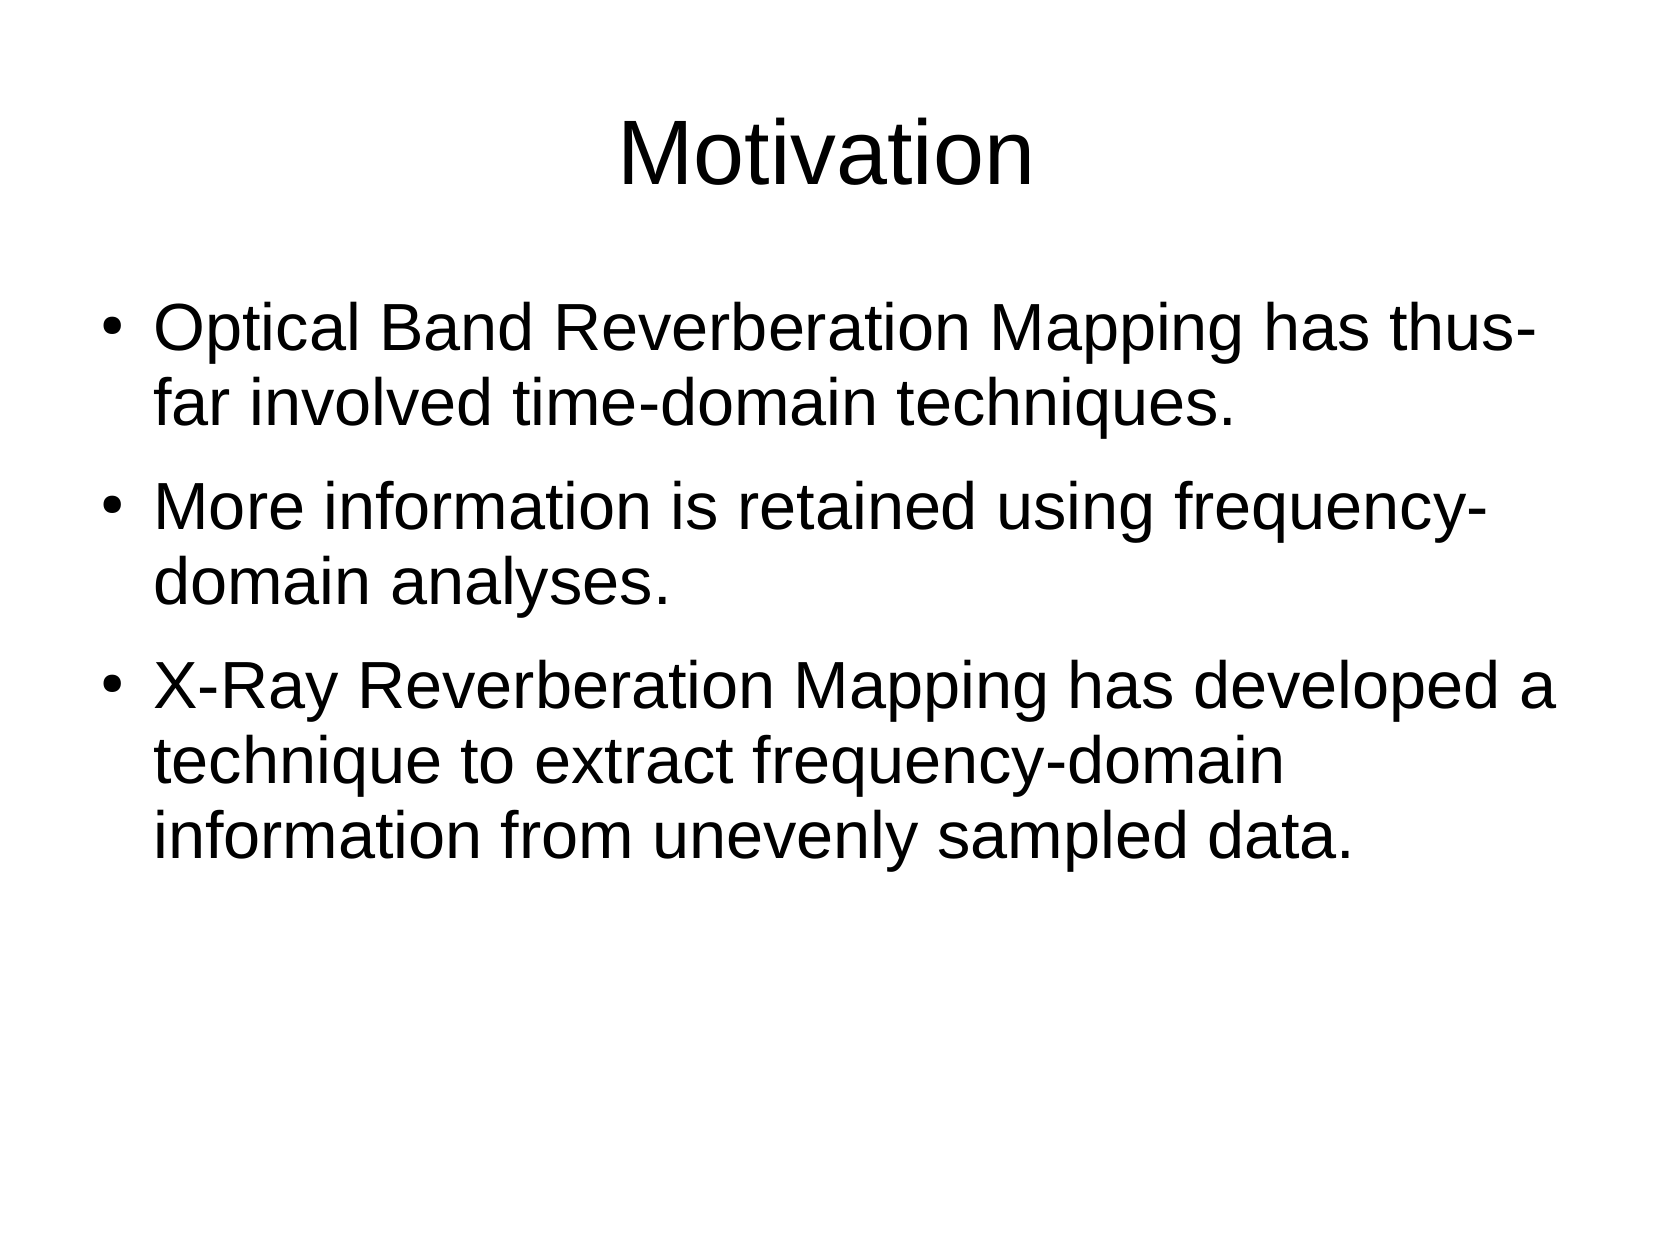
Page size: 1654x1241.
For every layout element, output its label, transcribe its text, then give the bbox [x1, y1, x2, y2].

title Motivation [82, 49, 1571, 257]
list Optical Band Reverberation Mapping has thus-far involved time-domain techniques. More information is retained using frequency-domain analyses. X-Ray Reverberation Mapping has developed a technique to extract frequency-domain information from unevenly sampled data. [82, 290, 1571, 1010]
